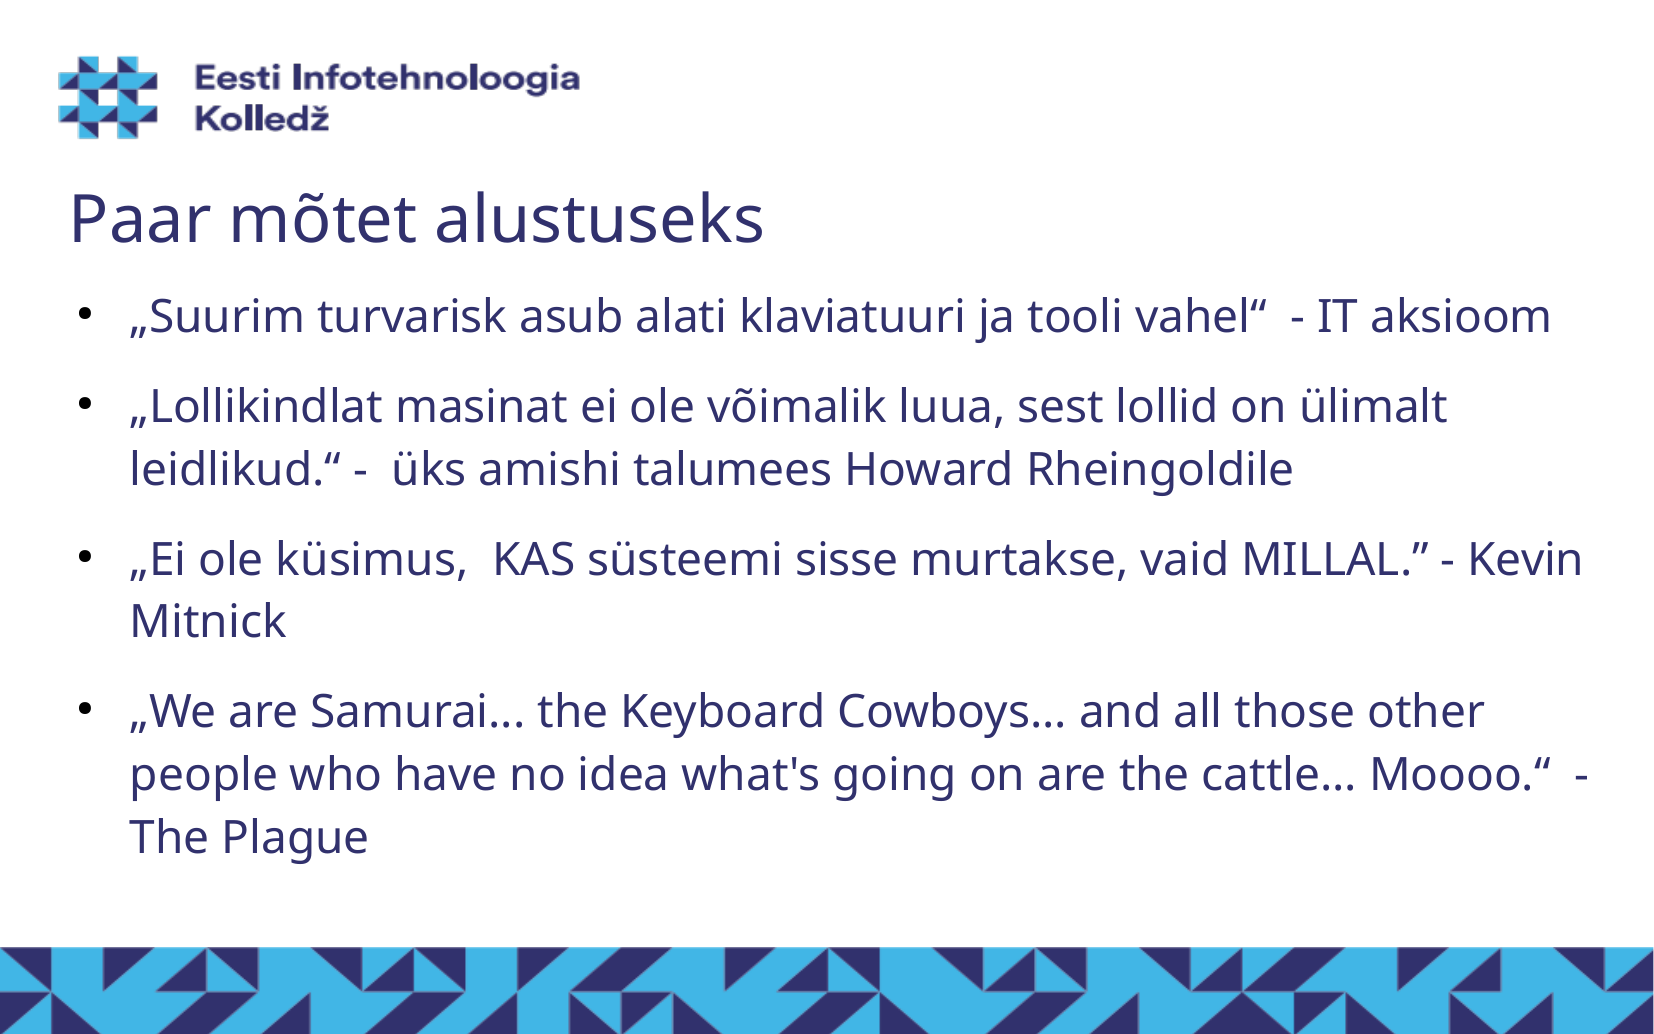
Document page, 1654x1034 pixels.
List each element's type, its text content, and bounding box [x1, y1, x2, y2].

list „Suurim turvarisk asub alati klaviatuuri ja tooli vahel“ - IT aksioom „Lollikindlat masinat ei ole võimalik luua, sest lollid on ülimalt leidlikud.“ - üks amishi talumees Howard Rheingoldile „Ei ole küsimus, KAS süsteemi sisse murtakse, vaid MILLAL.” - Kevin Mitnick „We are Samurai... the Keyboard Cowboys... and all those other people who have no idea what's going on are the cattle... Moooo.“ - The Plague [59, 283, 1595, 936]
title Paar mõtet alustuseks [68, 147, 1536, 283]
